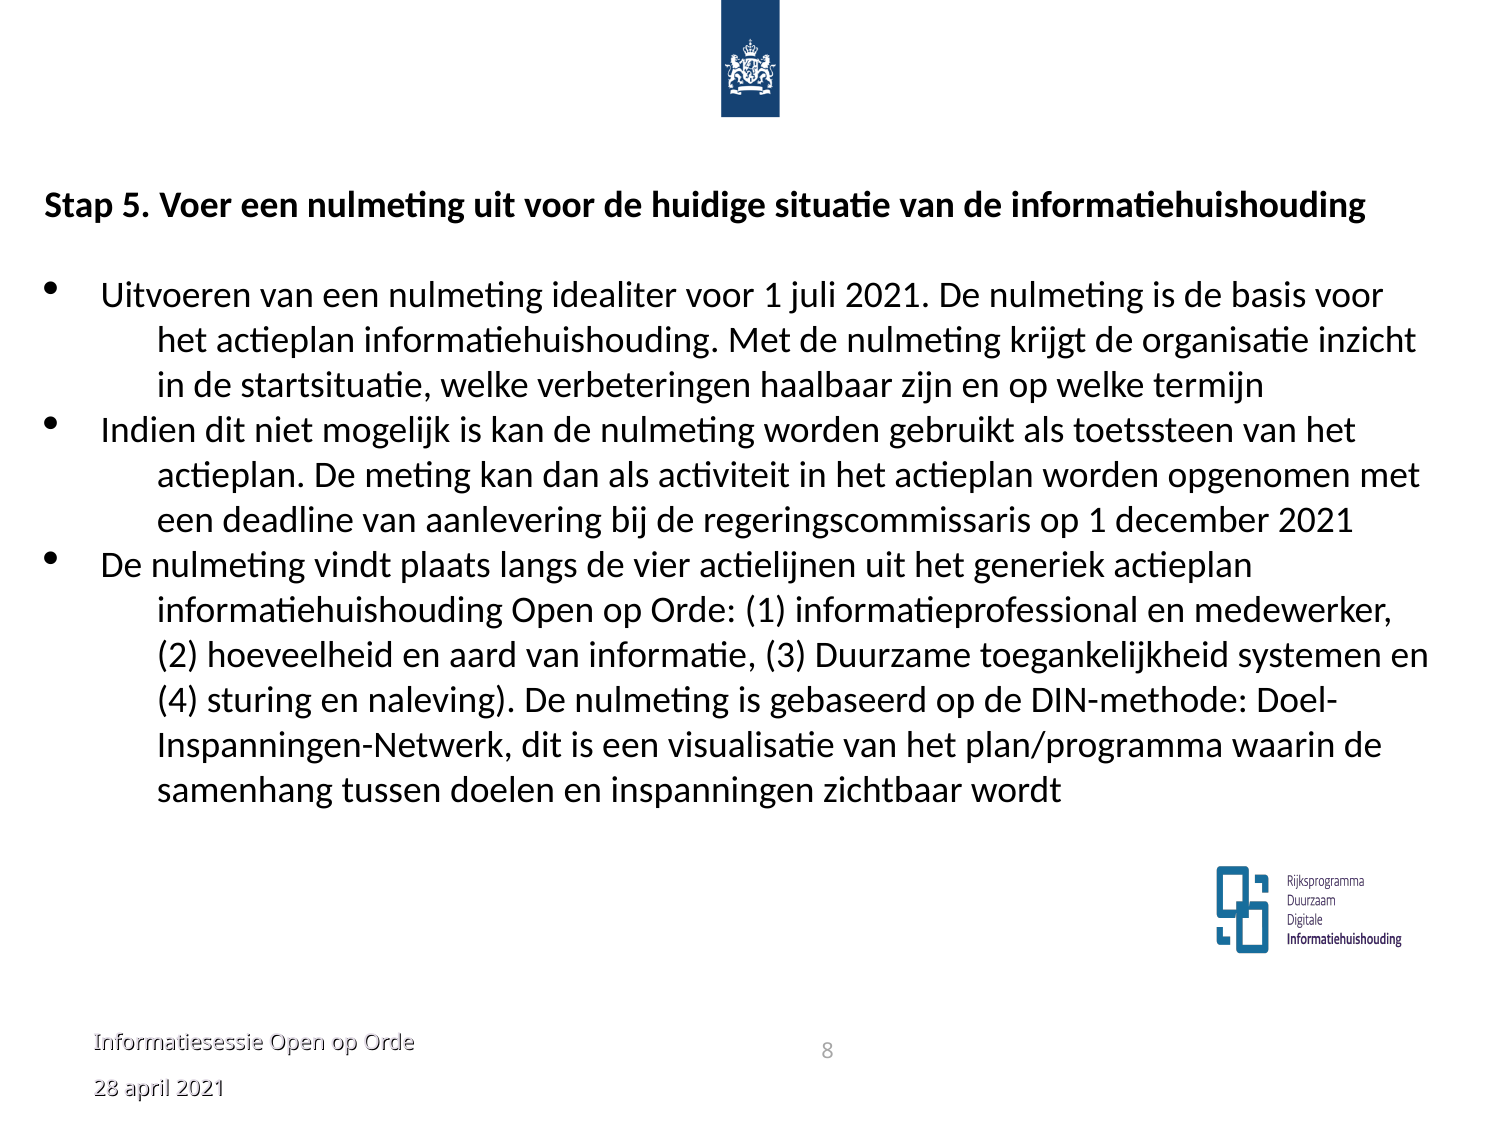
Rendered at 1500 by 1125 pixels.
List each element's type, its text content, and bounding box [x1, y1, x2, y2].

text_box 8 [806, 1020, 1423, 1074]
text_box 28 april 2021 [78, 1074, 694, 1117]
text_box Stap 5. Voer een nulmeting uit voor de huidige situatie van de informatiehuishouding Uitvoeren van een nulmeting idealiter voor 1 juli 2021. De nulmeting is de basis voor het actieplan informatiehuishouding. Met de nulmeting krijgt de organisatie inzicht in de startsituatie, welke verbeteringen haalbaar zijn en op welke termijn Indien dit niet mogelijk is kan de nulmeting worden gebruikt als toetssteen van het actieplan. De meting kan dan als activiteit in het actieplan worden opgenomen met een deadline van aanlevering bij de regeringscommissaris op 1 december 2021 De nulmeting vindt plaats langs de vier actielijnen uit het generiek actieplan informatiehuishouding Open op Orde: (1) informatieprofessional en medewerker, (2) hoeveelheid en aard van informatie, (3) Duurzame toegankelijkheid systemen en (4) sturing en naleving). De nulmeting is gebaseerd op de DIN-methode: Doel-Inspanningen-Netwerk, dit is een visualisatie van het plan/programma waarin de samenhang tussen doelen en inspanningen zichtbaar wordt [29, 173, 1447, 863]
text_box Informatiesessie Open op Orde [78, 1020, 694, 1074]
